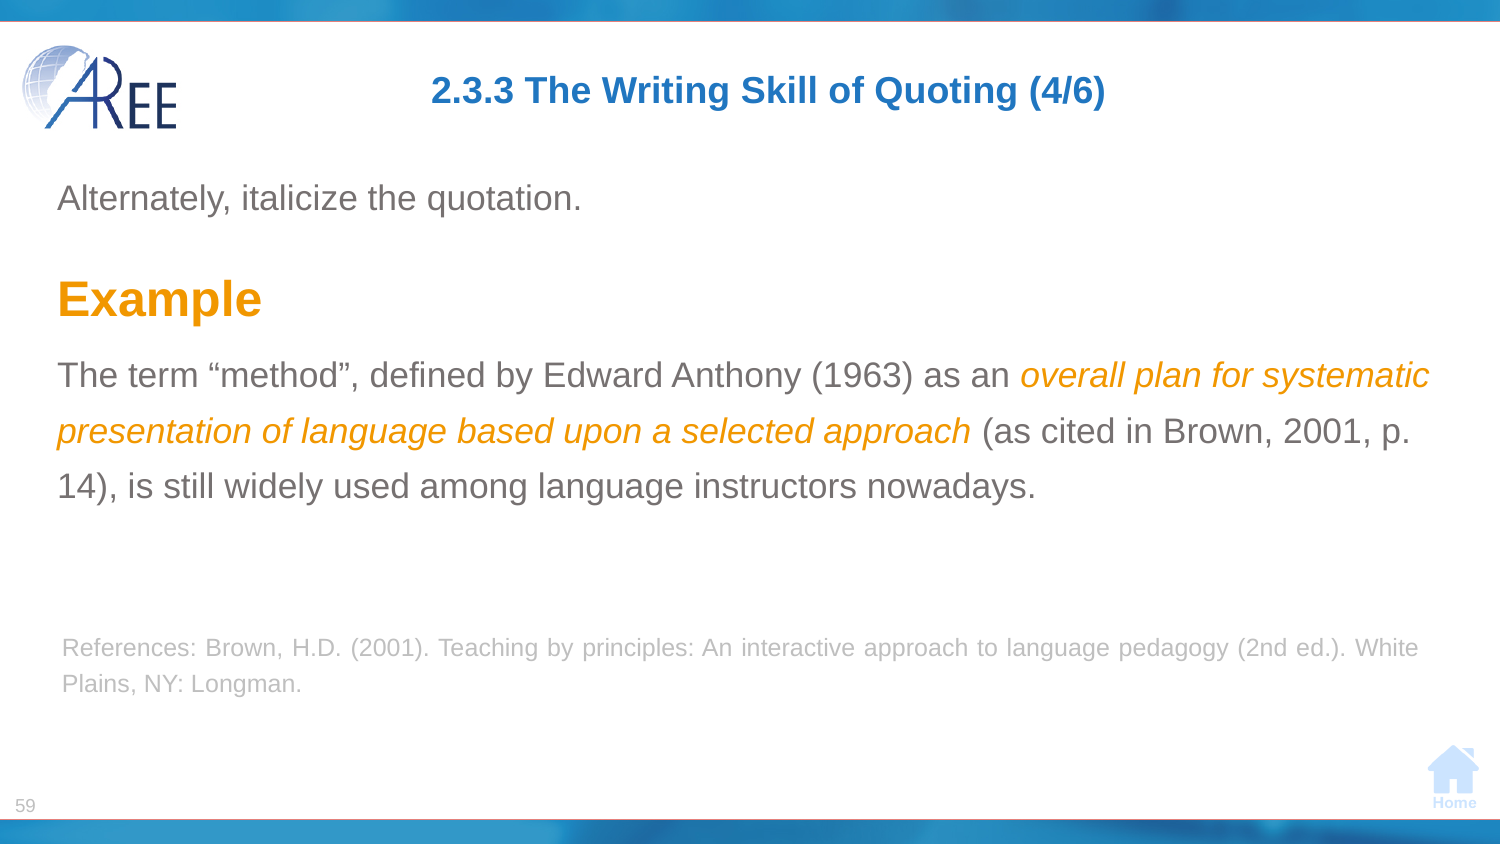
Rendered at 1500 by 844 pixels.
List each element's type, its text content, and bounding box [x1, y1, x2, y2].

text_box 59 [0, 782, 338, 827]
text_box Example [41, 240, 1456, 379]
text_box The term “method”, defined by Edward Anthony (1963) as an overall plan for systematic presentation of language based upon a selected approach (as cited in Brown, 2001, p. 14), is still widely used among language instructors nowadays. [41, 332, 1465, 603]
title 2.3.3 The Writing Skill of Quoting (4/6) [415, 63, 1466, 155]
list Alternately, italicize the quotation. [42, 154, 1465, 288]
text_box References: Brown, H.D. (2001). Teaching by principles: An interactive approach to language pedagogy (2nd ed.). White Plains, NY: Longman. [47, 618, 1470, 705]
